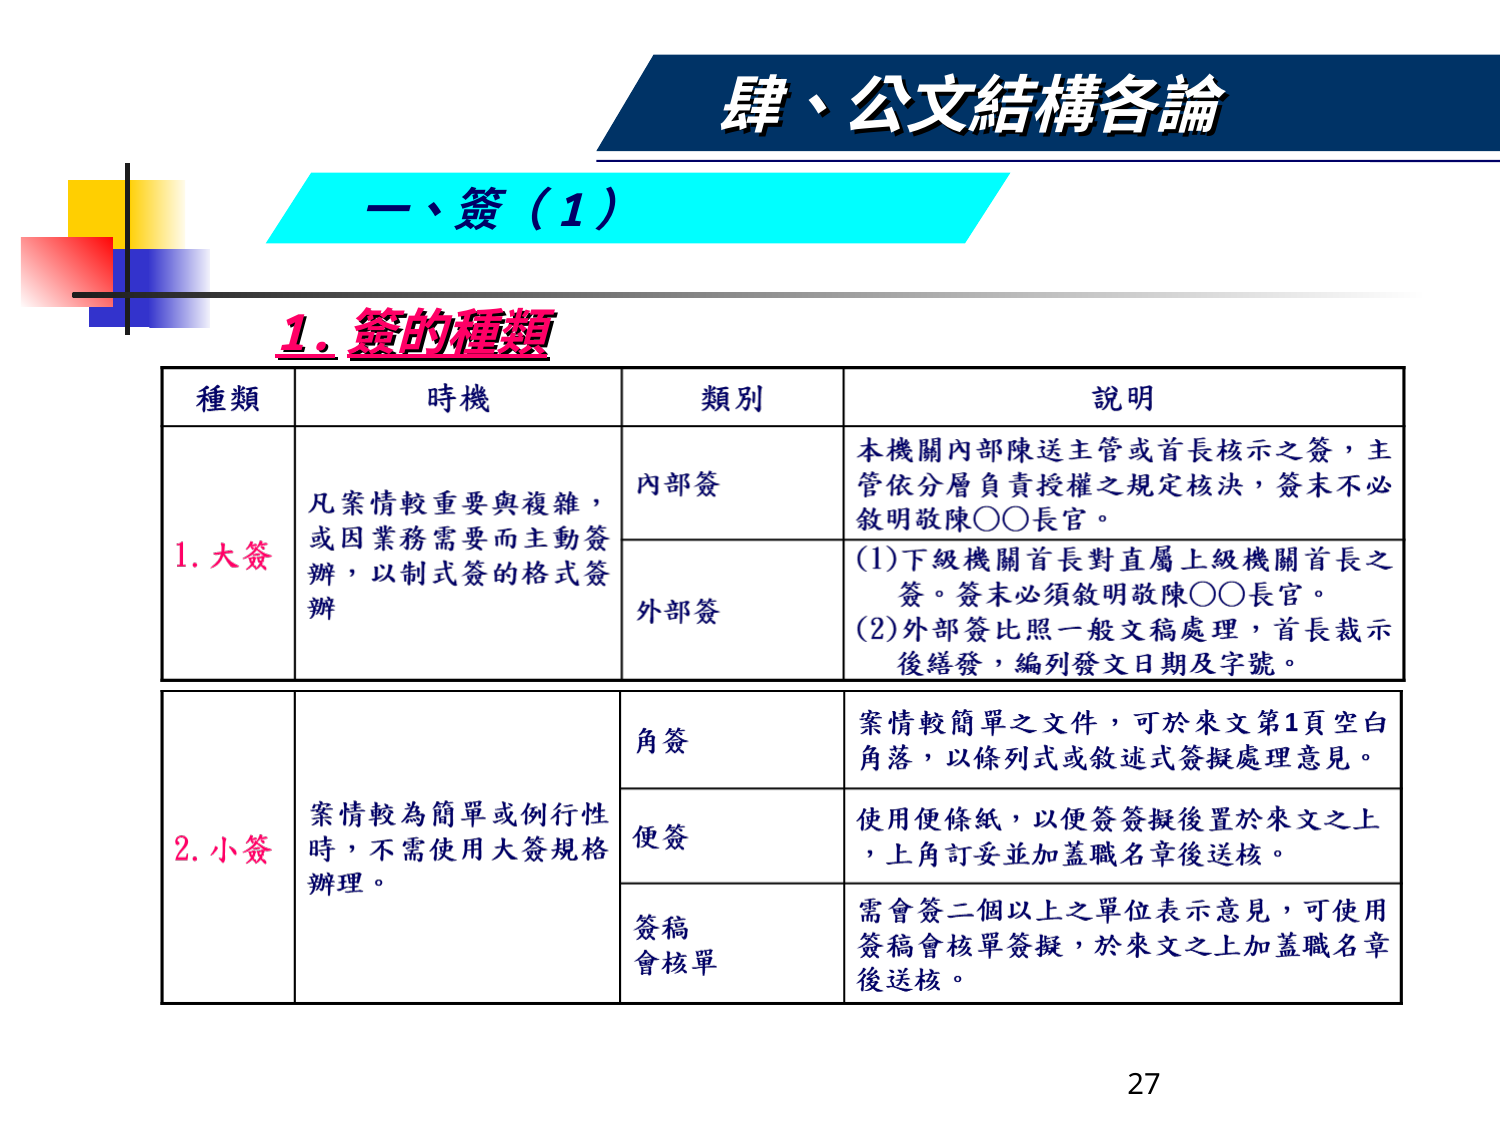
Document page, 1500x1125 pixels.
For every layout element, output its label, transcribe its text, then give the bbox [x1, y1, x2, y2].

text_box 肆、公文結構各論 [596, 54, 1500, 152]
picture [153, 365, 1411, 1013]
text_box 1.簽的種類 [260, 293, 675, 368]
text_box <編號> [1112, 1037, 1426, 1113]
text_box 一、簽（1） [265, 172, 1011, 244]
